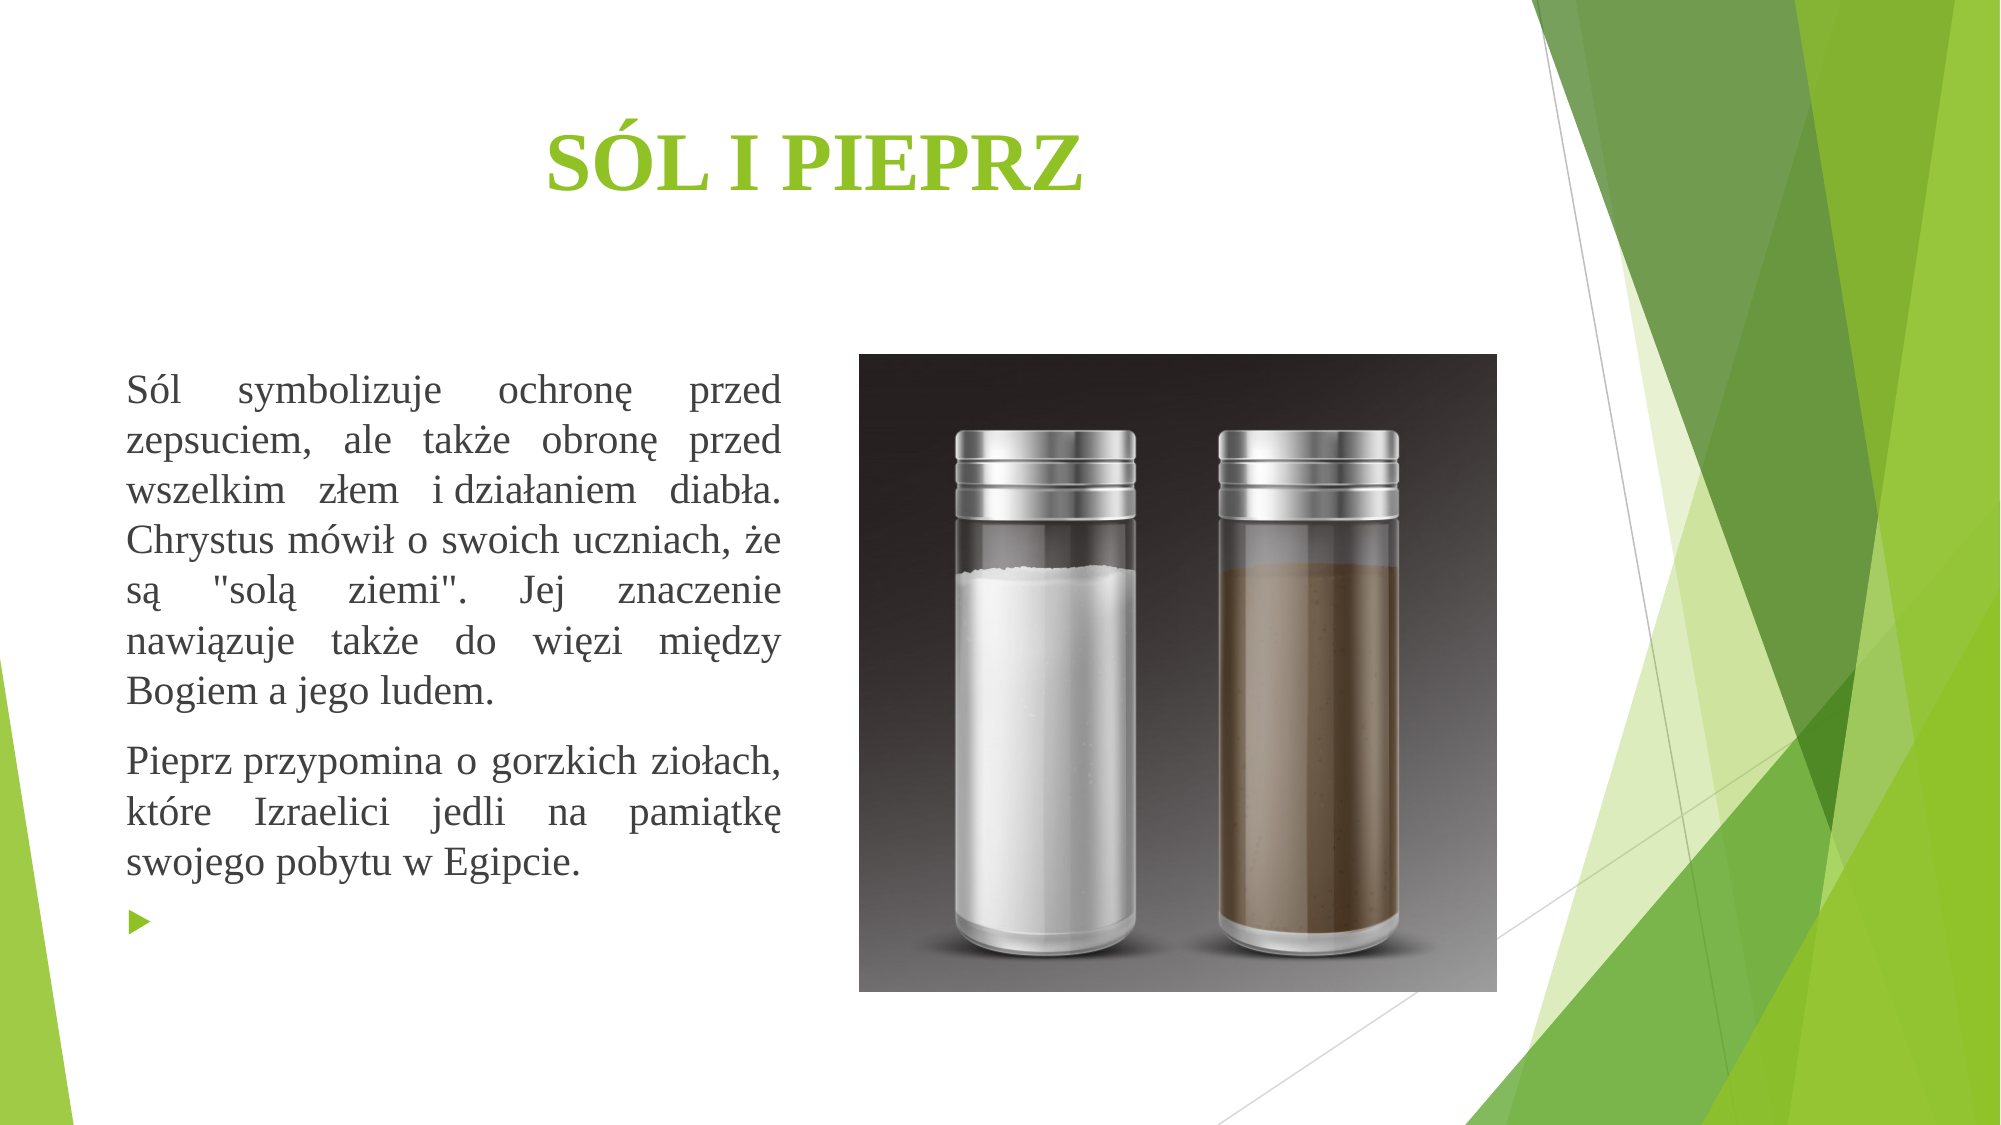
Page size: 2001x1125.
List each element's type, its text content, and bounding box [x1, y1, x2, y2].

list Sól symbolizuje ochronę przed zepsuciem, ale także obronę przed wszelkim złem i działaniem diabła. Chrystus mówił o swoich uczniach, że są "solą ziemi". Jej znaczenie nawiązuje także do więzi między Bogiem a jego ludem. Pieprz przypomina o gorzkich ziołach, które Izraelici jedli na pamiątkę swojego pobytu w Egipcie. [111, 354, 798, 992]
picture [859, 354, 1497, 992]
title SÓL I PIEPRZ [111, 99, 1522, 317]
